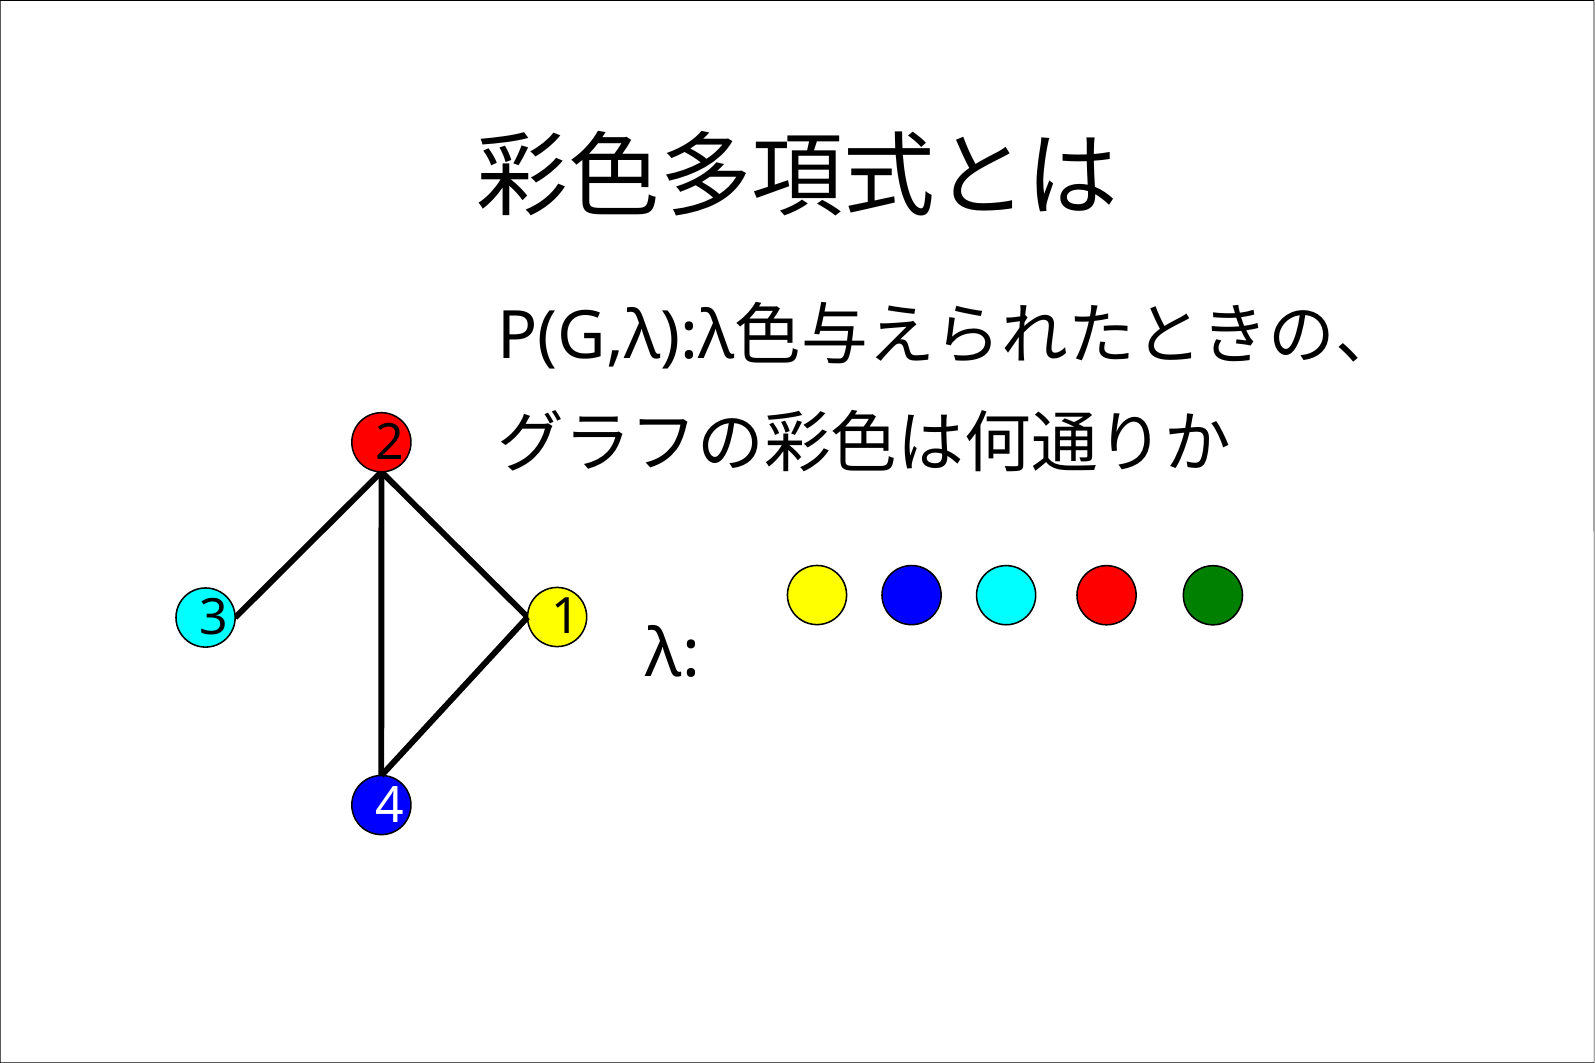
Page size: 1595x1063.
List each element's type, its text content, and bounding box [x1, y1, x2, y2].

text_box [976, 565, 1036, 625]
text_box 2 [351, 412, 411, 472]
text_box [787, 565, 847, 625]
text_box 3 [175, 587, 236, 648]
text_box 4 [351, 775, 411, 835]
text_box P(G,λ):λ色与えられたときの、 グラフの彩色は何通りか λ: [413, 509, 522, 735]
text_box [1076, 565, 1137, 625]
text_box [1183, 565, 1243, 625]
text_box P(G,λ):λ色与えられたときの、 グラフの彩色は何通りか λ: [413, 295, 1566, 965]
text_box 彩色多項式とは [117, 77, 1479, 276]
text_box [881, 565, 942, 625]
text_box 1 [527, 587, 587, 647]
